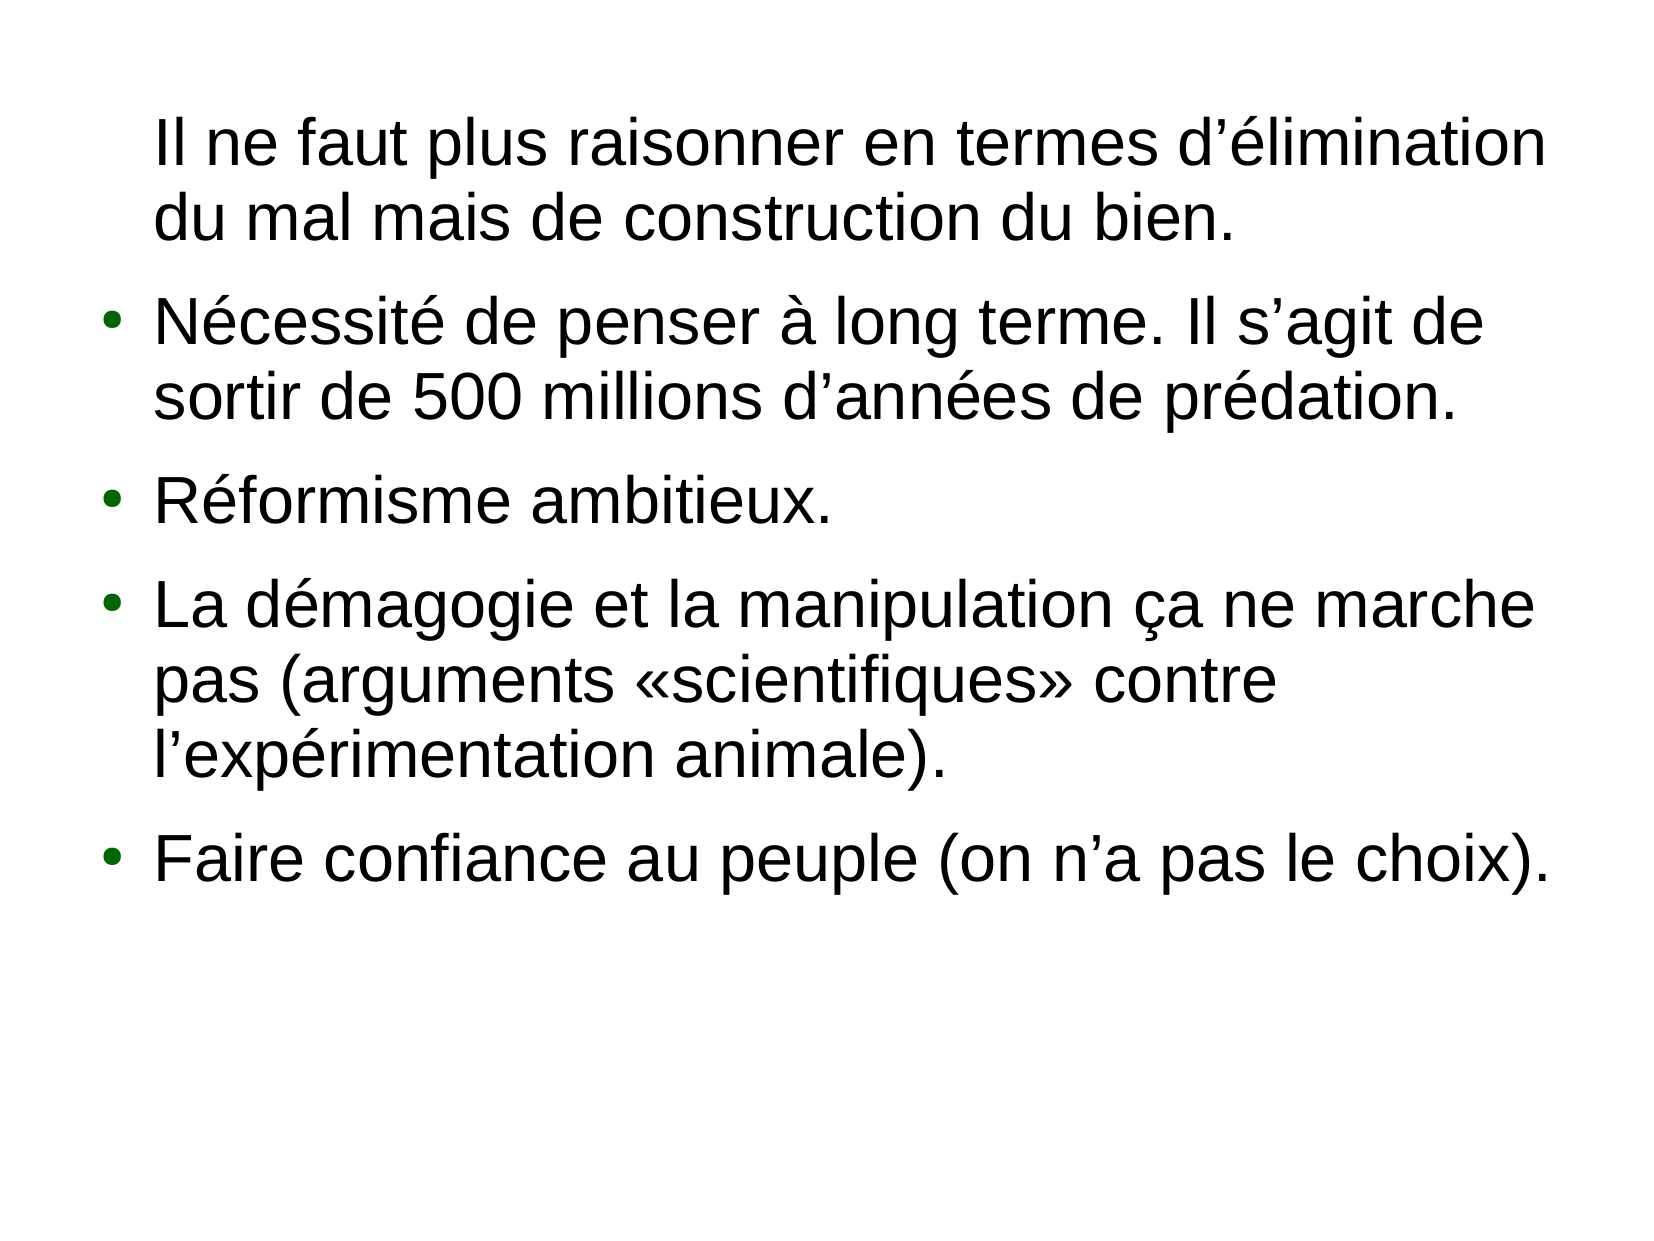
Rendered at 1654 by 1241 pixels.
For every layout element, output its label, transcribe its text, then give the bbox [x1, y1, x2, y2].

list Il ne faut plus raisonner en termes d’élimination du mal mais de construction du bien. Nécessité de penser à long terme. Il s’agit de sortir de 500 millions d’années de prédation. Réformisme ambitieux. La démagogie et la manipulation ça ne marche pas (arguments «scientifiques» contre l’expérimentation animale). Faire confiance au peuple (on n’a pas le choix). [82, 105, 1571, 1141]
